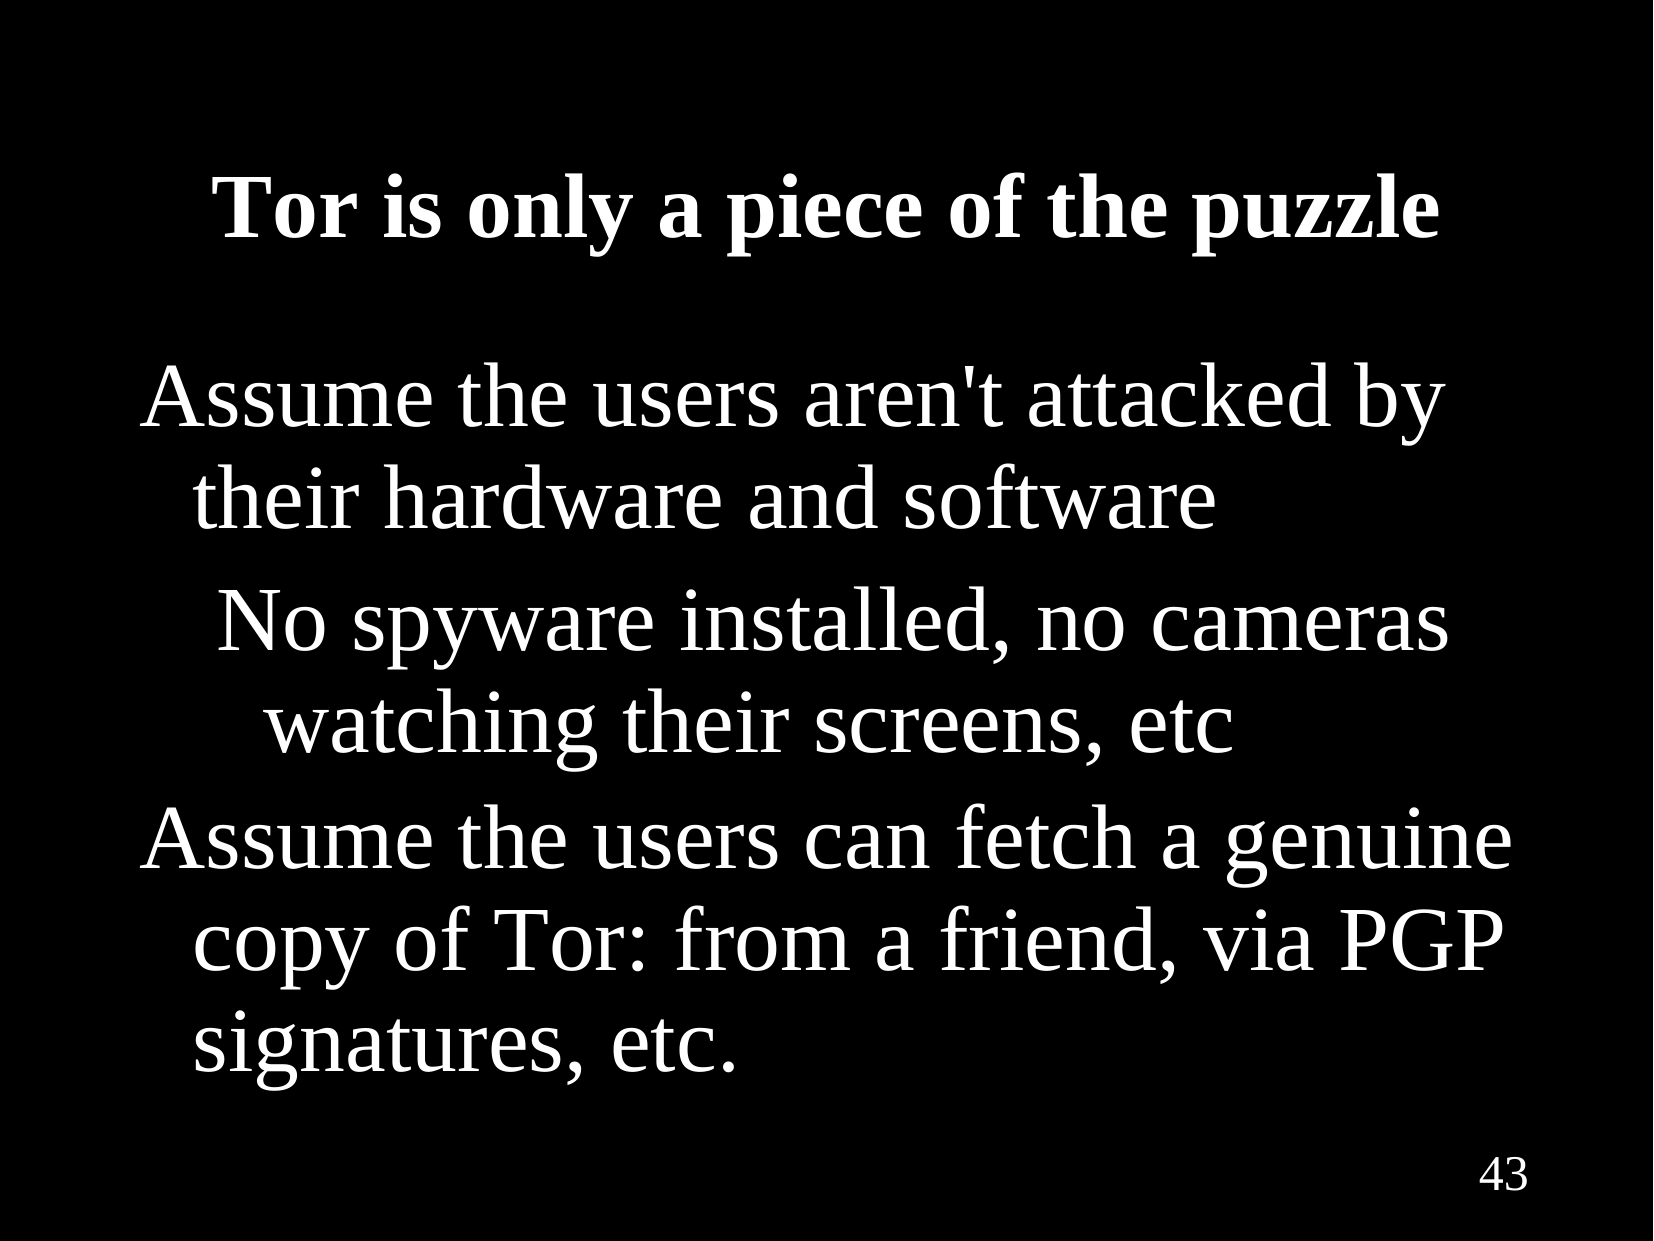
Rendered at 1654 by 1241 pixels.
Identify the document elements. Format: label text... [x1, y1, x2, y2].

title Tor is only a piece of the puzzle [121, 102, 1534, 311]
list Assume the users aren't attacked by their hardware and software No spyware installed, no cameras watching their screens, etc Assume the users can fetch a genuine copy of Tor: from a friend, via PGP signatures, etc. [121, 344, 1534, 1127]
